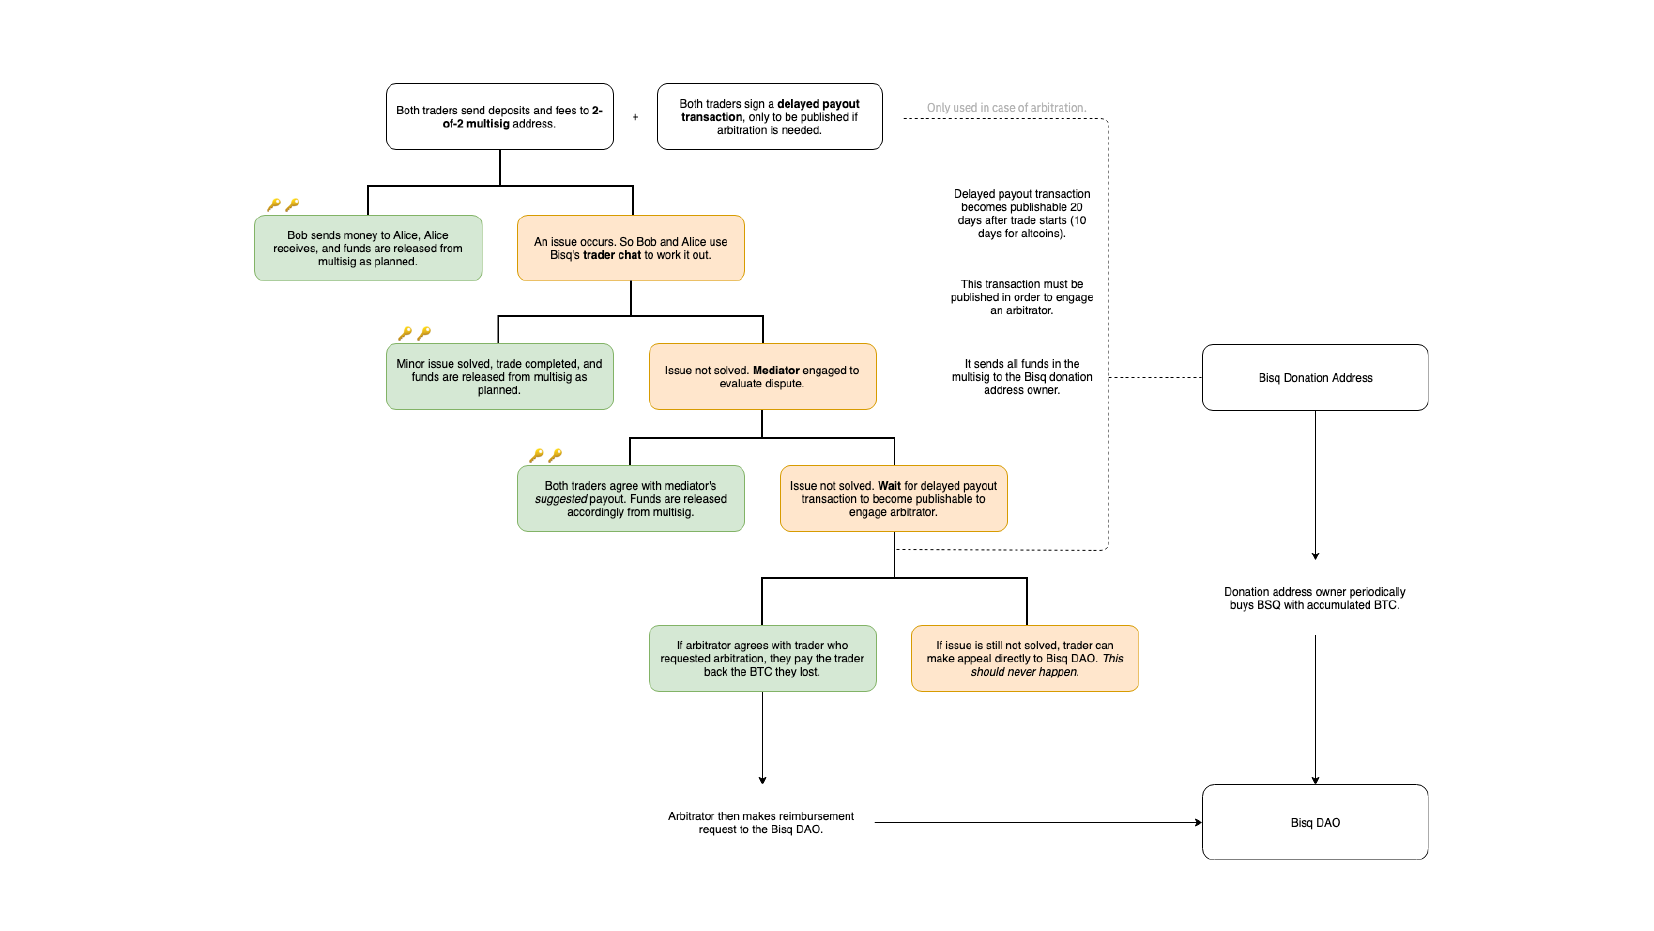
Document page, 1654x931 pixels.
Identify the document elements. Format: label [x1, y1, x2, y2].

picture [253, 72, 1429, 860]
